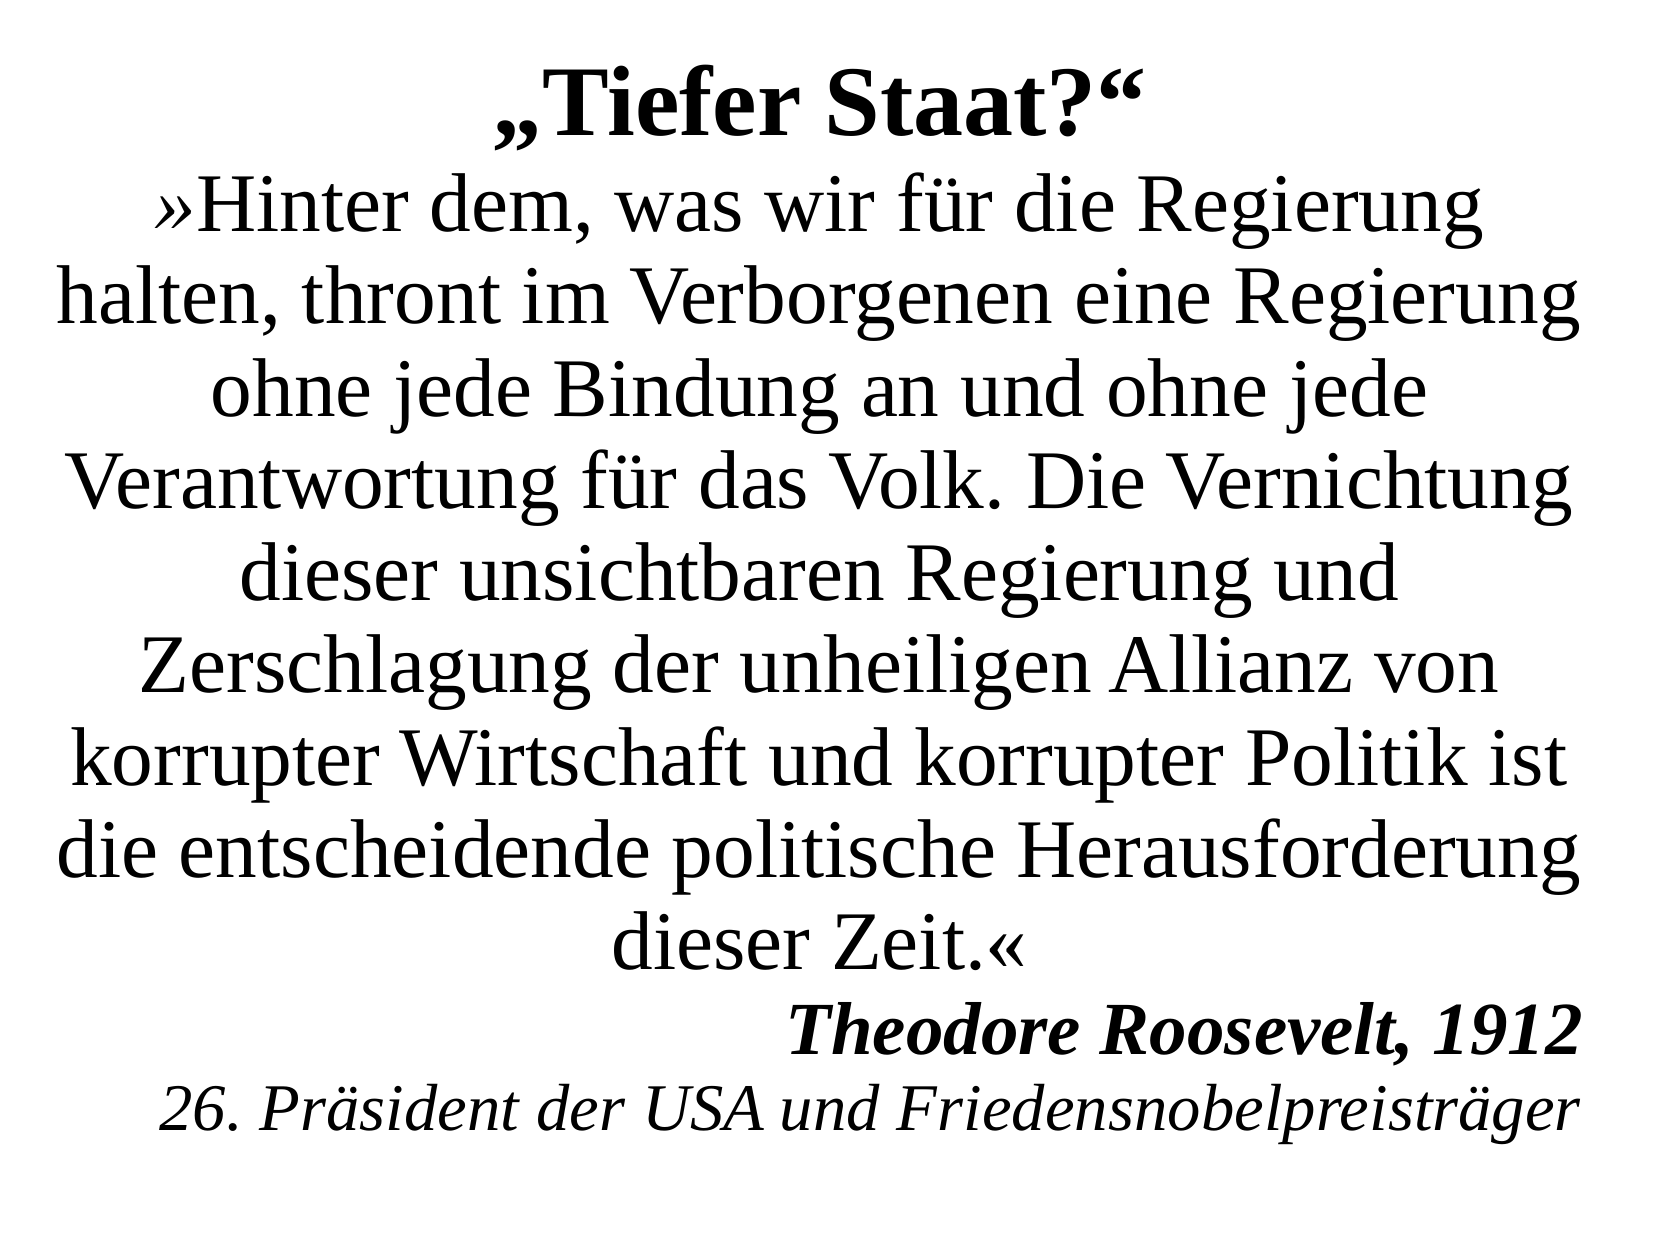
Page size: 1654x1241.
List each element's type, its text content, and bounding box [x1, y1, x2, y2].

text_box „Tiefer Staat?“ »Hinter dem, was wir für die Regierung halten, thront im Verborgenen eine Regierung ohne jede Bindung an und ohne jede Verantwortung für das Volk. Die Vernichtung dieser unsichtbaren Regierung und Zerschlagung der unheiligen Allianz von korrupter Wirtschaft und korrupter Politik ist die entscheidende politische Herausforderung dieser Zeit.« Theodore Roosevelt, 1912 26. Präsident der USA und Friedensnobelpreisträger [41, 39, 1602, 1155]
